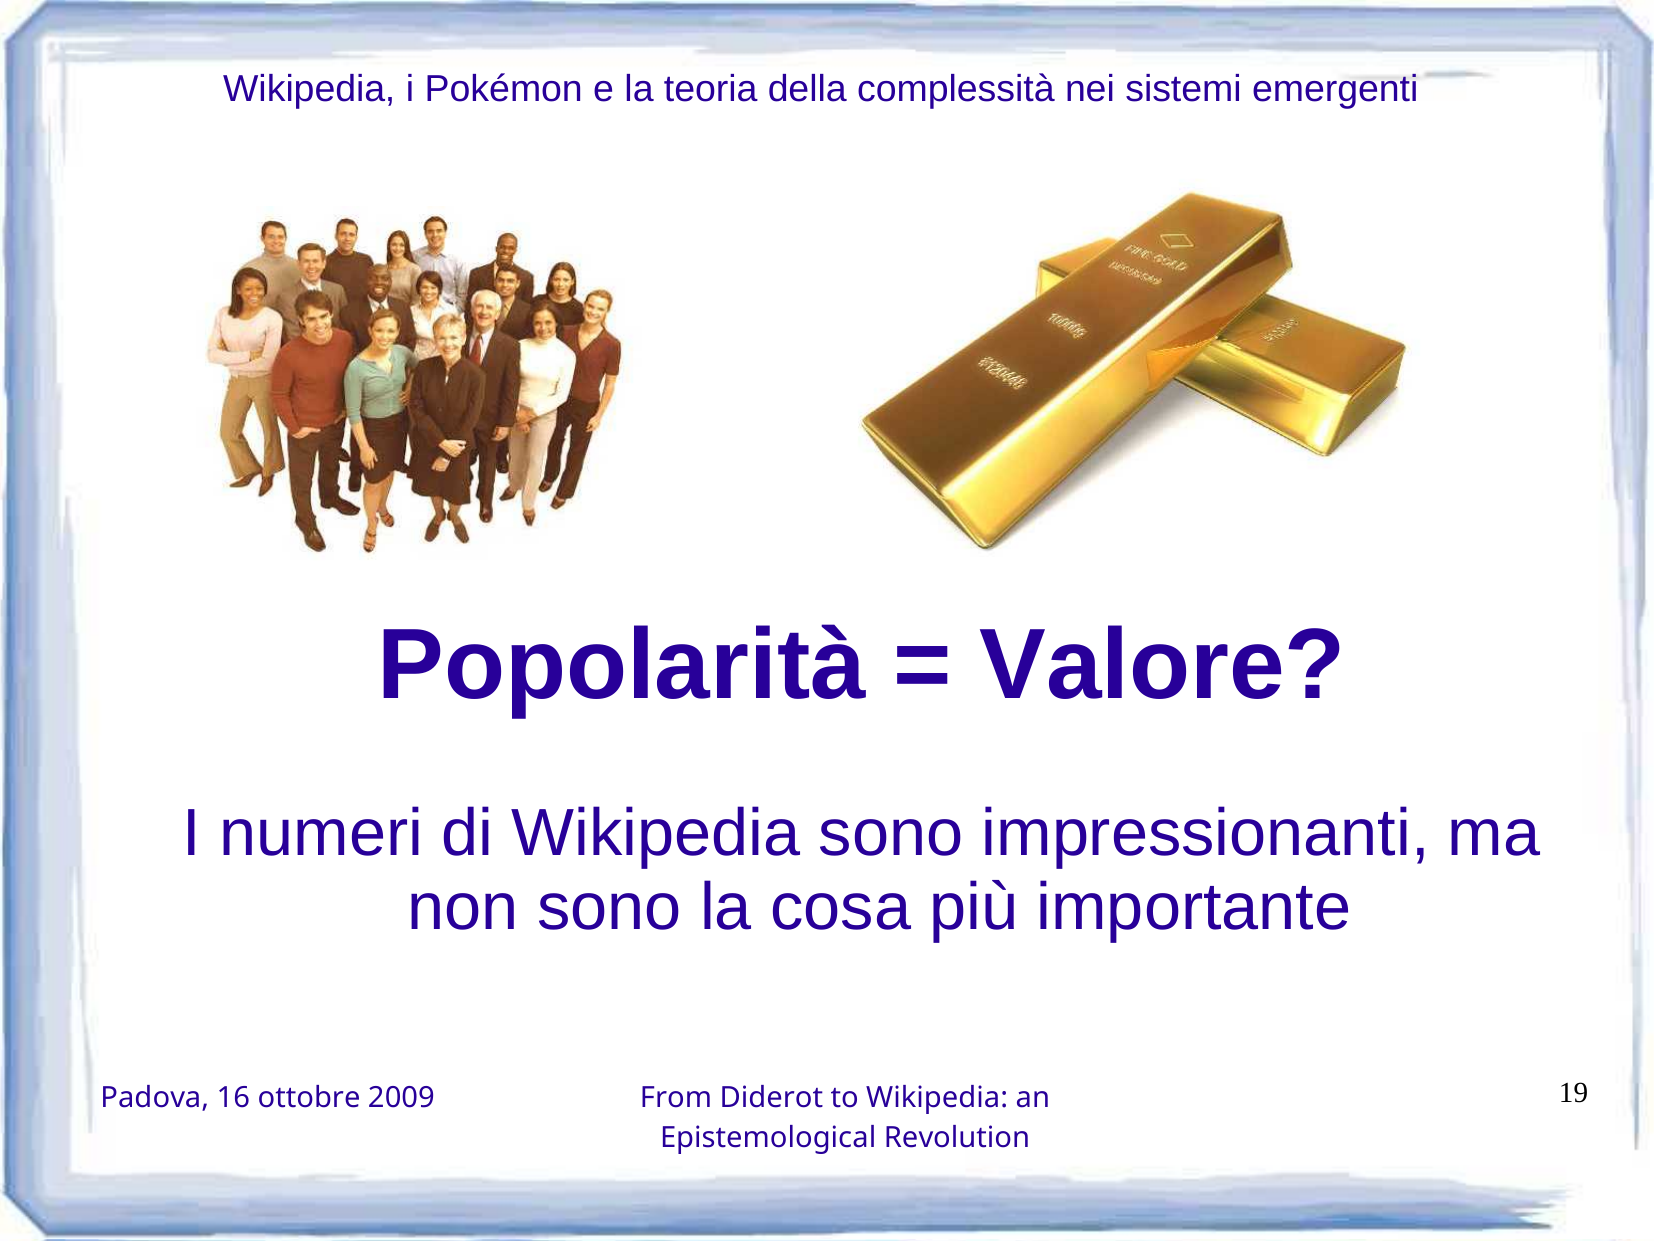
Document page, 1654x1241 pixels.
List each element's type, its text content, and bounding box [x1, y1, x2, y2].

title Wikipedia, i Pokémon e la teoria della complessità nei sistemi emergenti [76, 59, 1565, 119]
subtitle Popolarità = Valore? I numeri di Wikipedia sono impressionanti, ma non sono la cosa più importante [118, 324, 1571, 1004]
picture [0, 0, 1654, 1241]
